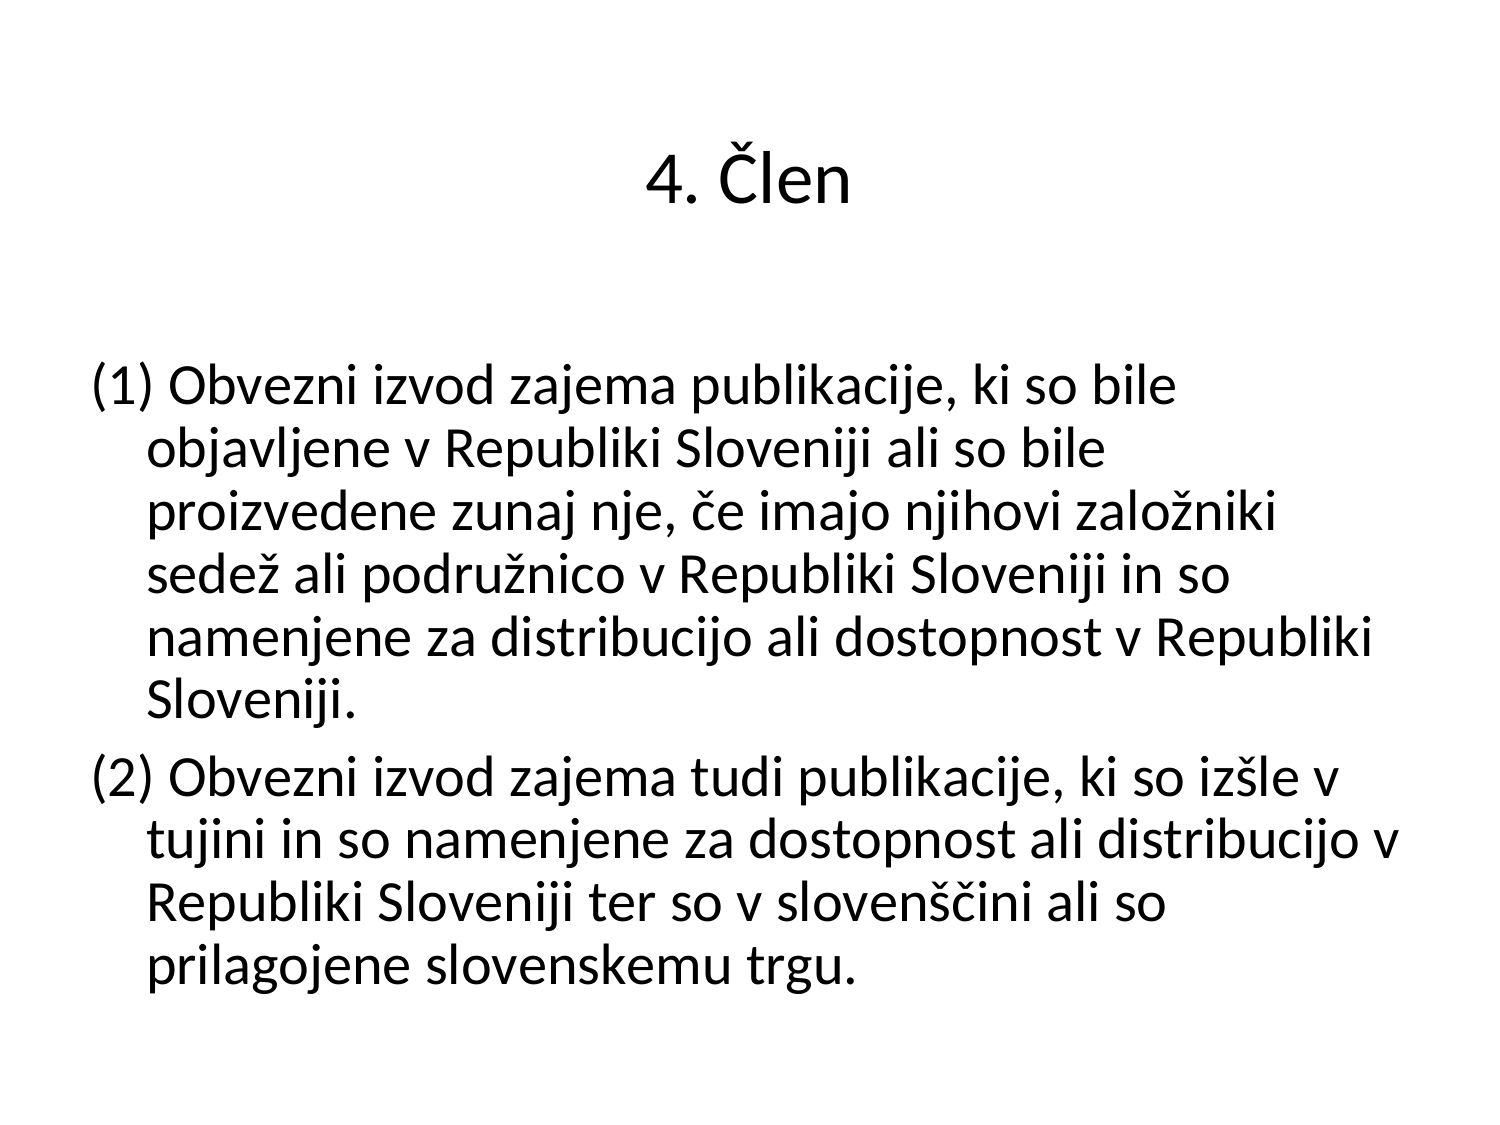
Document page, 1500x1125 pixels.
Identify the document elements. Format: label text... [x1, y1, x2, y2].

title 4. Člen [74, 45, 1424, 303]
list (1) Obvezni izvod zajema publikacije, ki so bile objavljene v Republiki Sloveniji ali so bile proizvedene zunaj nje, če imajo njihovi založniki sedež ali podružnico v Republiki Sloveniji in so namenjene za distribucijo ali dostopnost v Republiki Sloveniji. (2) Obvezni izvod zajema tudi publikacije, ki so izšle v tujini in so namenjene za dostopnost ali distribucijo v Republiki Sloveniji ter so v slovenščini ali so prilagojene slovenskemu trgu. [75, 262, 1426, 1006]
